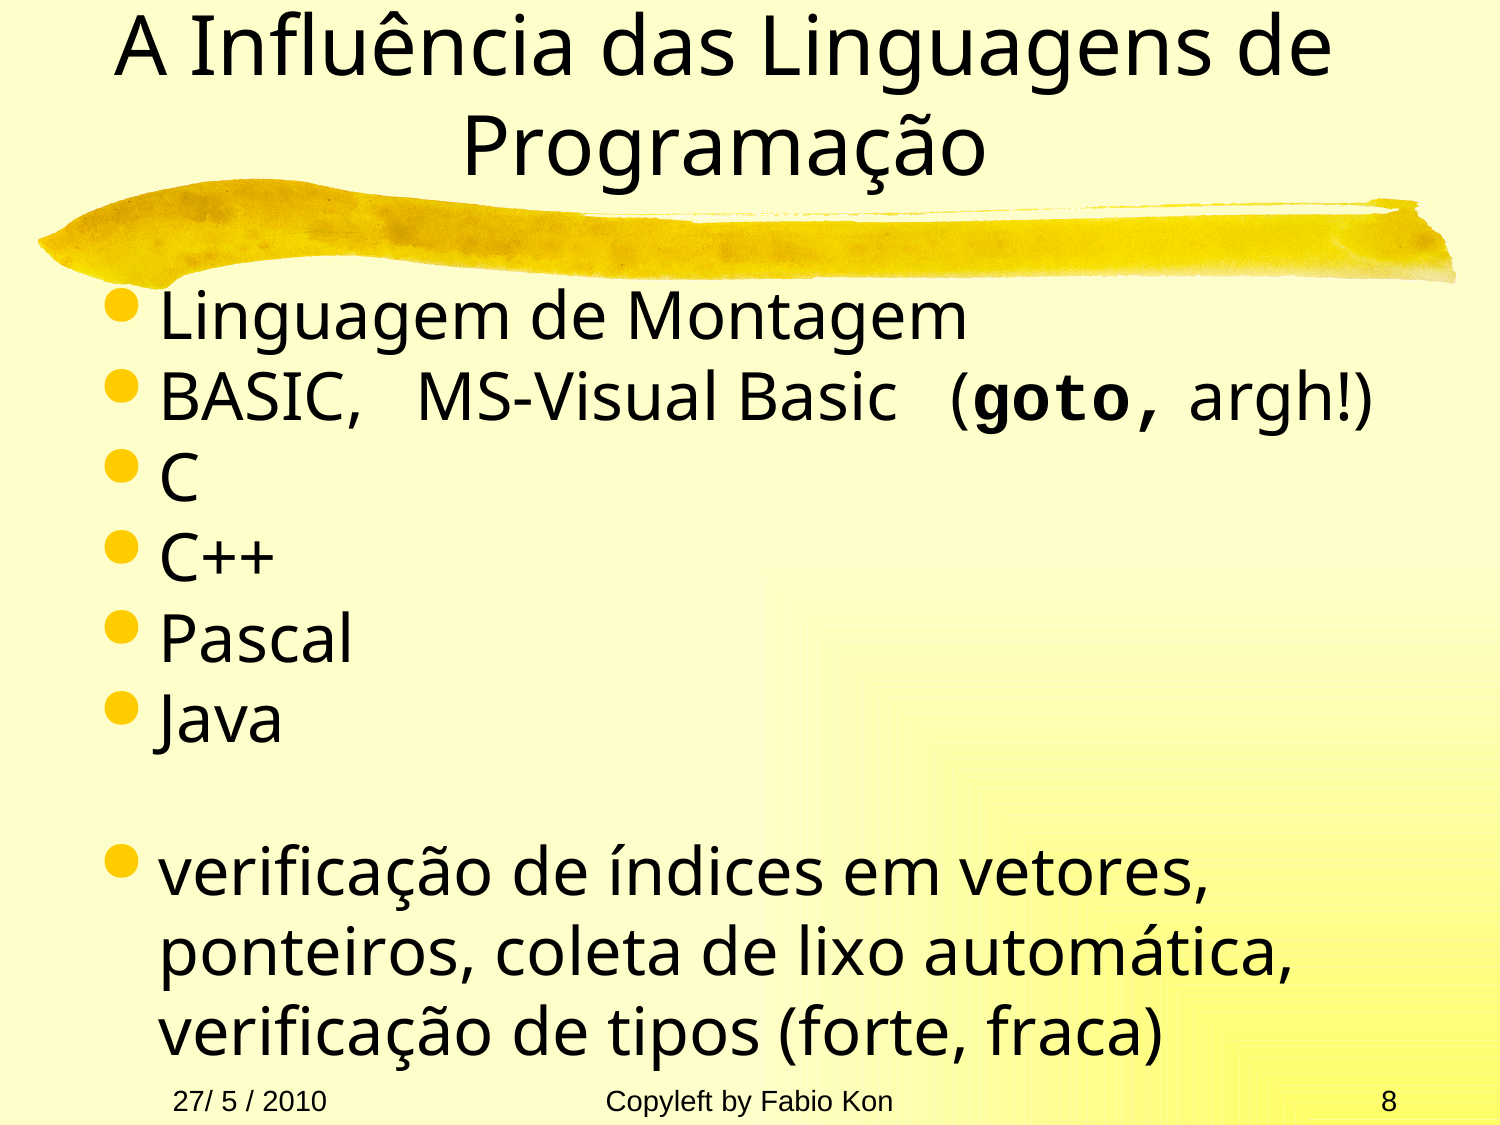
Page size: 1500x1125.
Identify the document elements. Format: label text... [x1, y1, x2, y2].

list Linguagem de Montagem BASIC, MS-Visual Basic (goto, argh!) C C++ Pascal Java verificação de índices em vetores, ponteiros, coleta de lixo automática, verificação de tipos (forte, fraca) [87, 280, 1438, 1094]
picture [24, 174, 1463, 297]
title A Influência das Linguagens de Programação [50, 0, 1401, 200]
